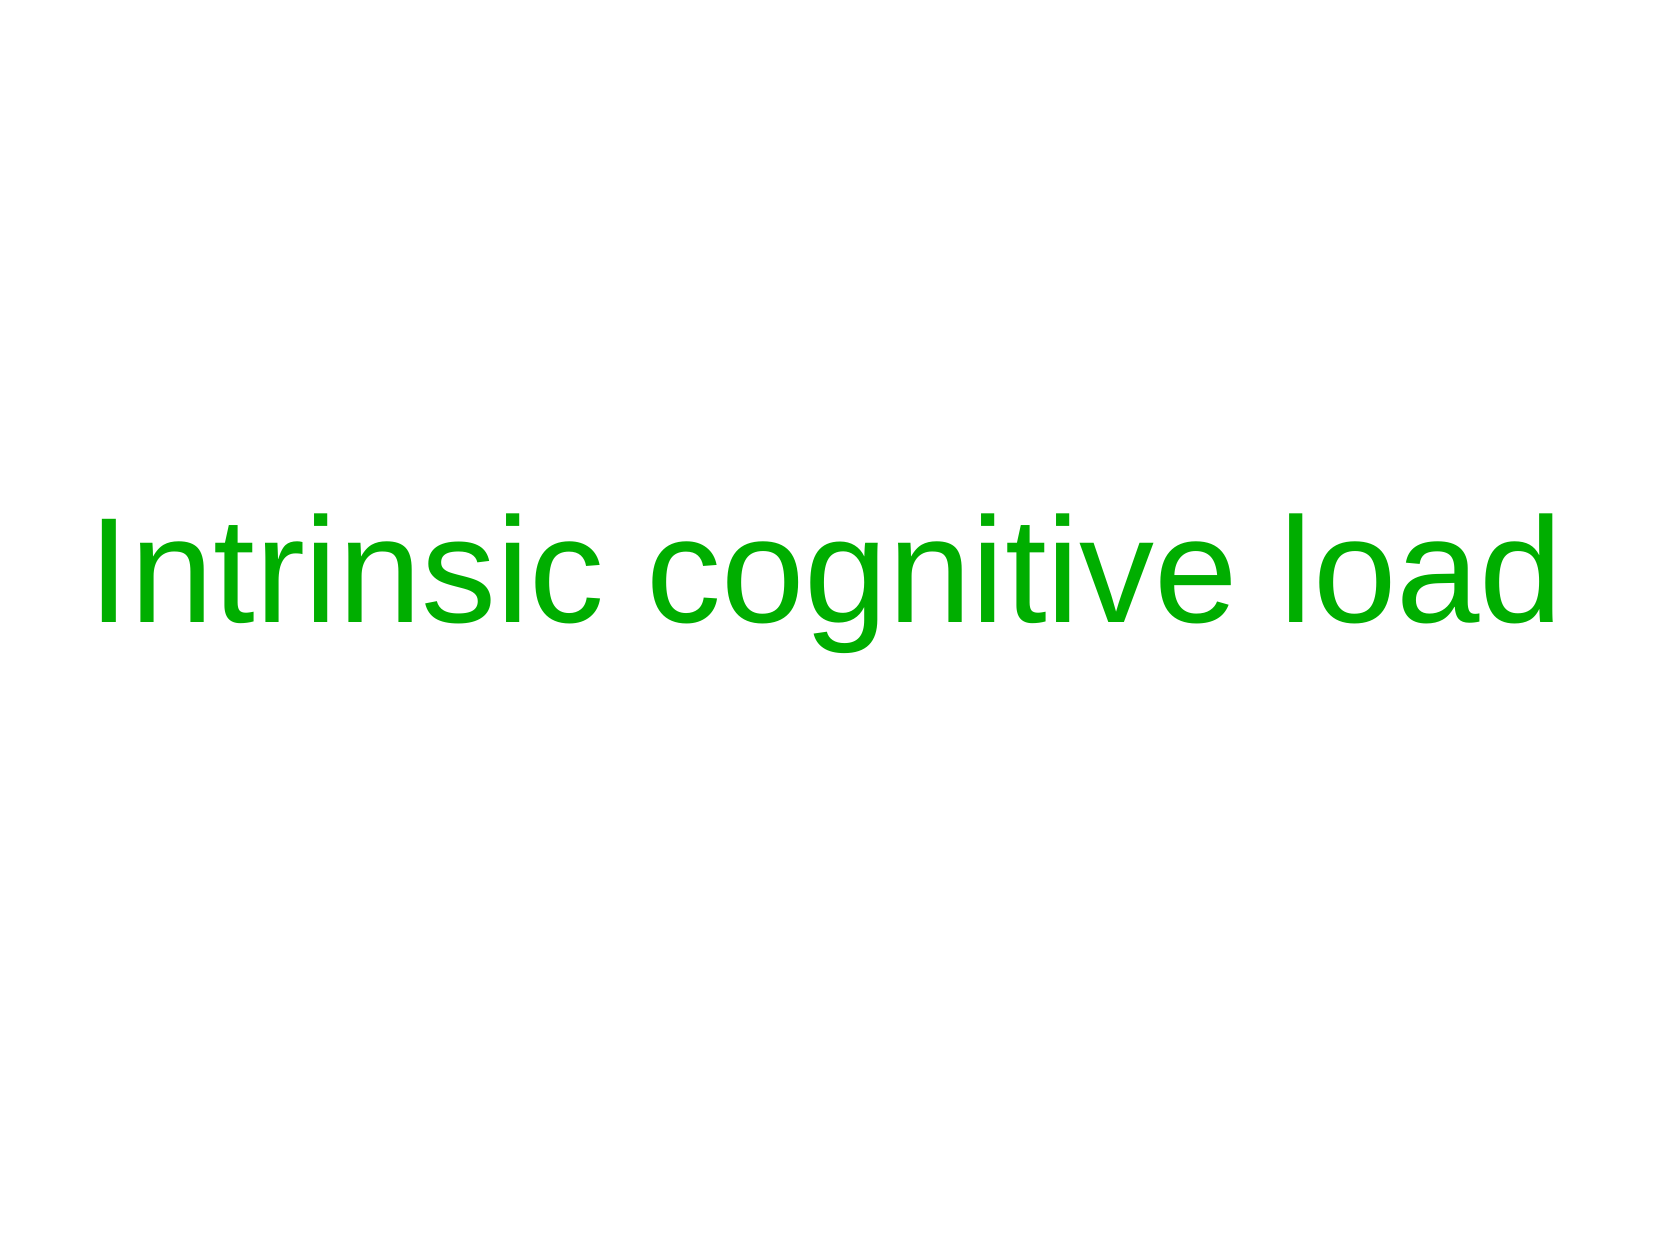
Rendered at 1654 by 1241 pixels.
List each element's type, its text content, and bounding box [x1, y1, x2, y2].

title Intrinsic cognitive load [82, 56, 1571, 1086]
